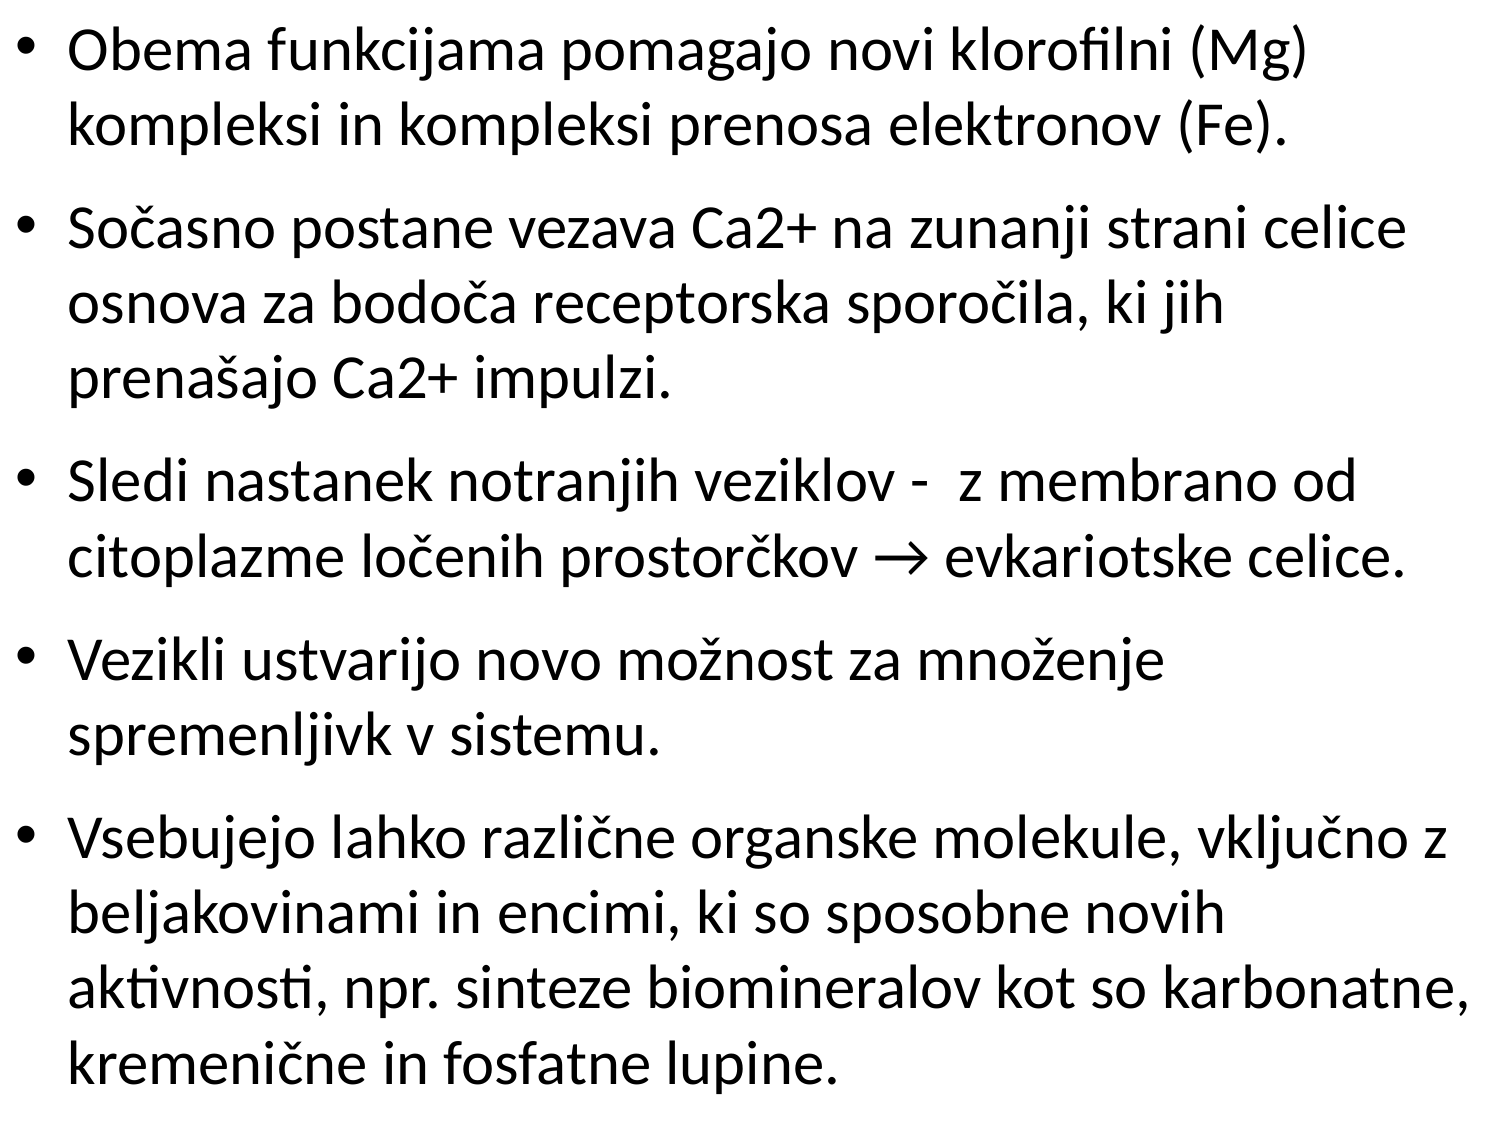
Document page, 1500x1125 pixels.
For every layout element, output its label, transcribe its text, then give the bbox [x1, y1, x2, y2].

list Obema funkcijama pomagajo novi klorofilni (Mg) kompleksi in kompleksi prenosa elektronov (Fe). Sočasno postane vezava Ca2+ na zunanji strani celice osnova za bodoča receptorska sporočila, ki jih prenašajo Ca2+ impulzi. Sledi nastanek notranjih veziklov - z membrano od citoplazme ločenih prostorčkov → evkariotske celice. Vezikli ustvarijo novo možnost za množenje spremenljivk v sistemu. Vsebujejo lahko različne organske molekule, vključno z beljakovinami in encimi, ki so sposobne novih aktivnosti, npr. sinteze biomineralov kot so karbonatne, kremenične in fosfatne lupine. [0, 0, 1500, 1125]
